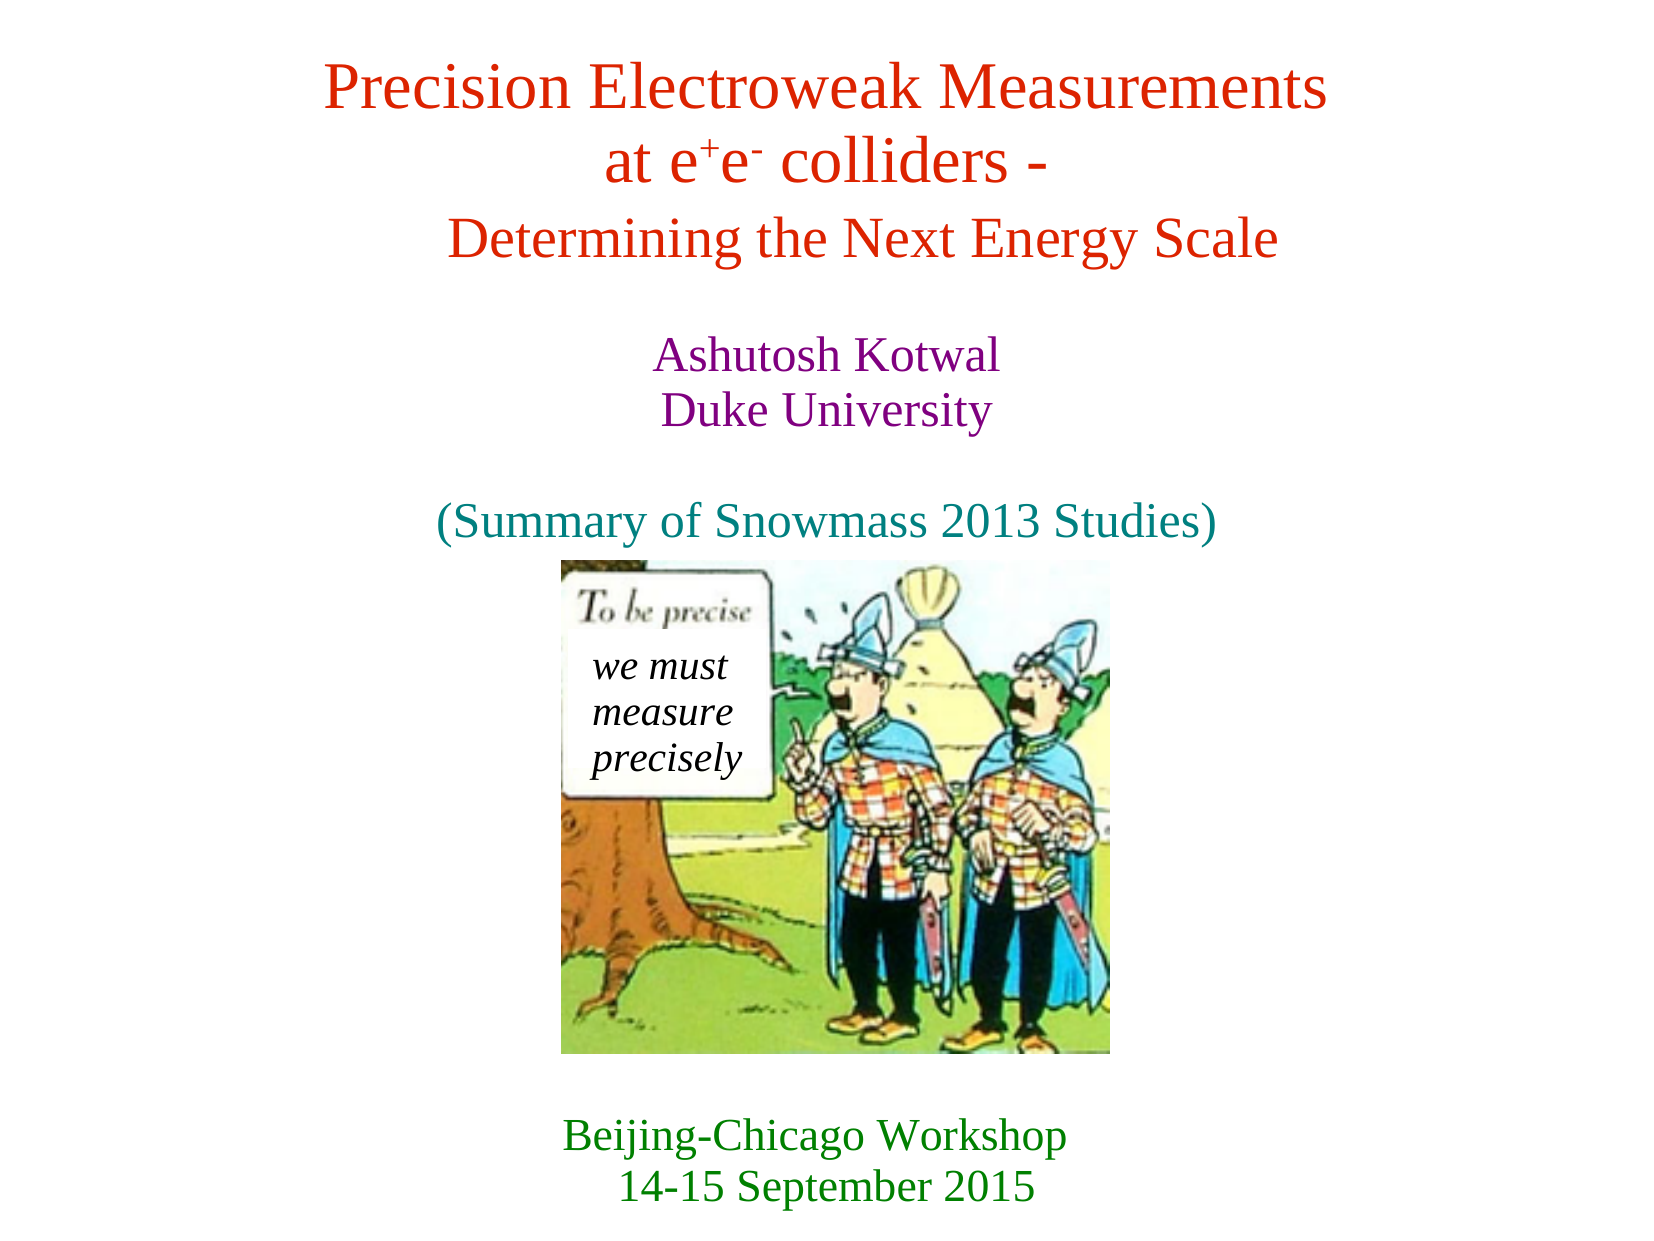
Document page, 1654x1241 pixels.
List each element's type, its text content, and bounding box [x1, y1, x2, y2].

picture [561, 560, 1110, 1054]
text_box [568, 629, 766, 768]
title Beijing-Chicago Workshop 14-15 September 2015 [120, 995, 1533, 1241]
text_box we must measure precisely [592, 642, 743, 781]
title Precision Electroweak Measurements at e+e- colliders - Determining the Next Energy Scale Ashutosh Kotwal Duke University (Summary of Snowmass 2013 Studies) [0, 47, 1654, 550]
